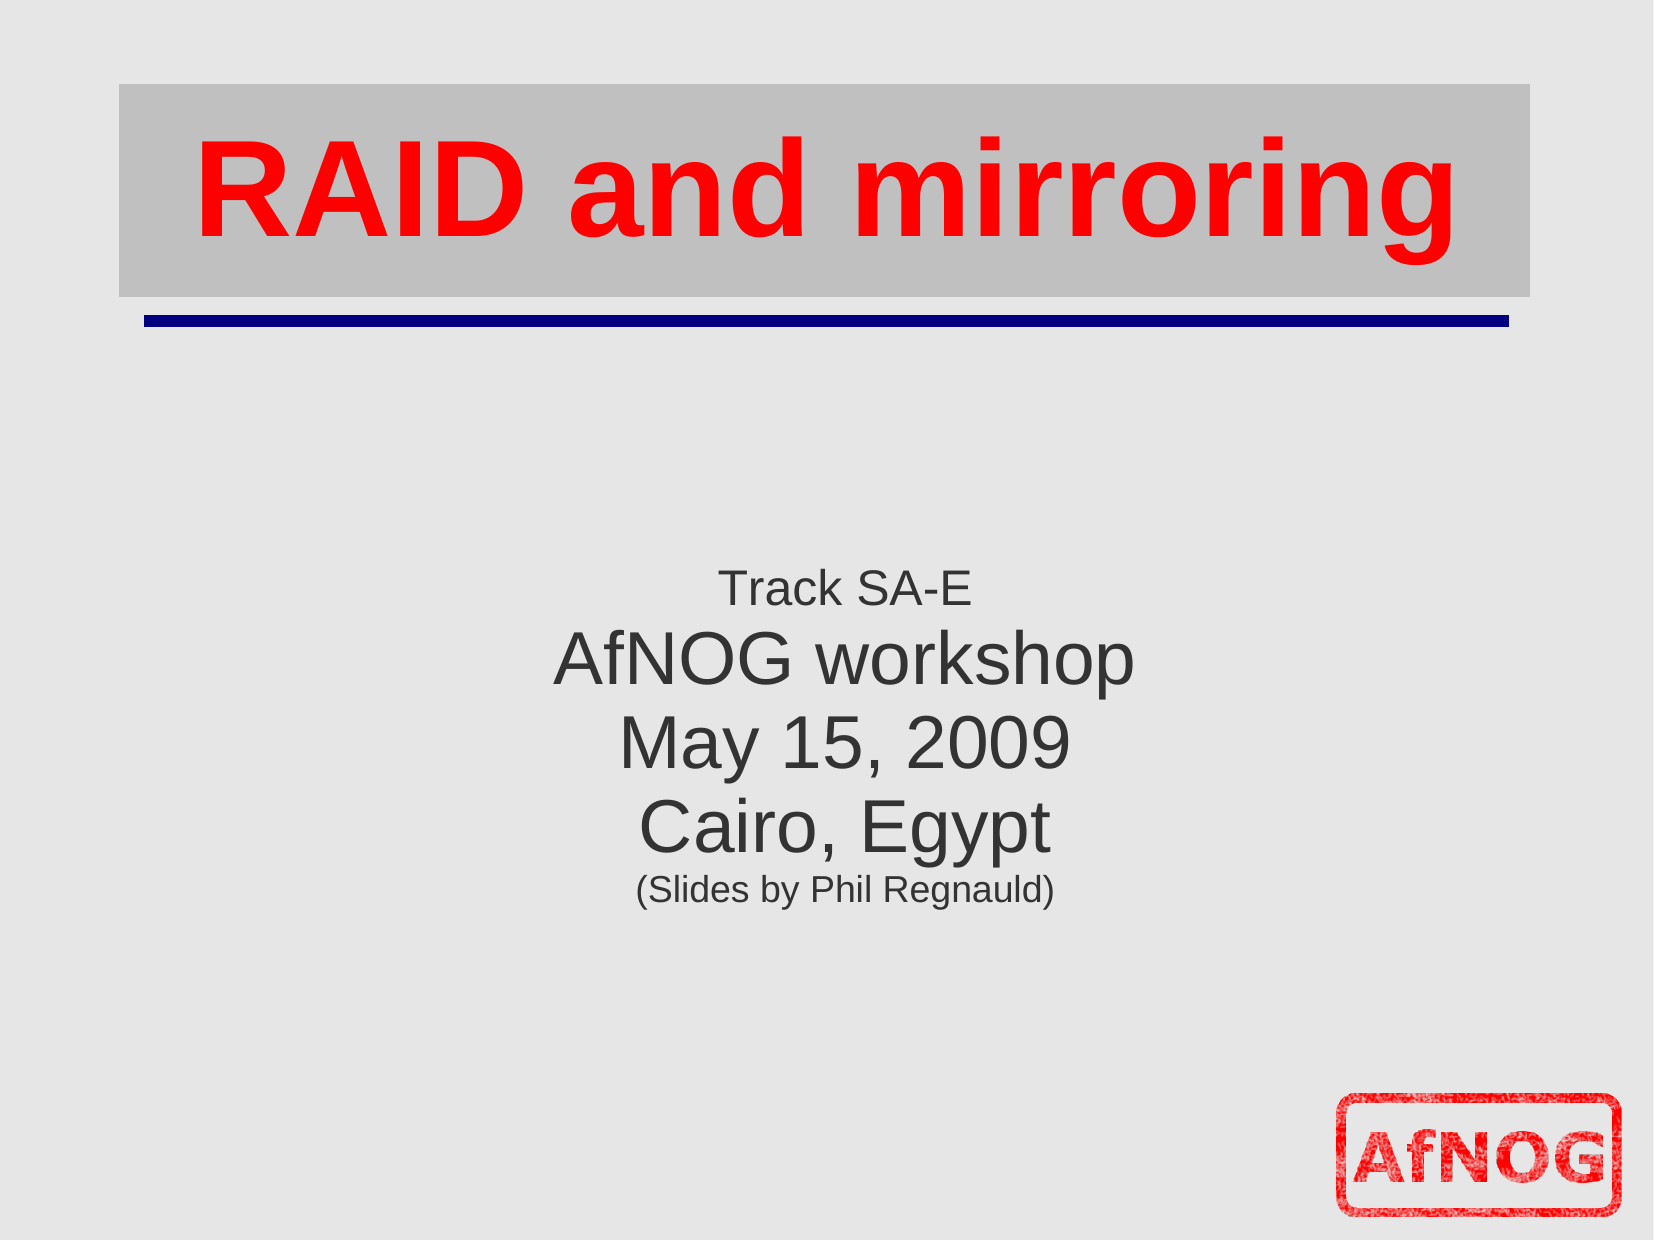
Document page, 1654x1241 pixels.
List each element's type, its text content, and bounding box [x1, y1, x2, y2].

subtitle Track SA-E AfNOG workshop May 15, 2009 Cairo, Egypt (Slides by Phil Regnauld) [121, 344, 1534, 1127]
picture [1336, 1092, 1622, 1217]
title RAID and mirroring [121, 84, 1534, 293]
